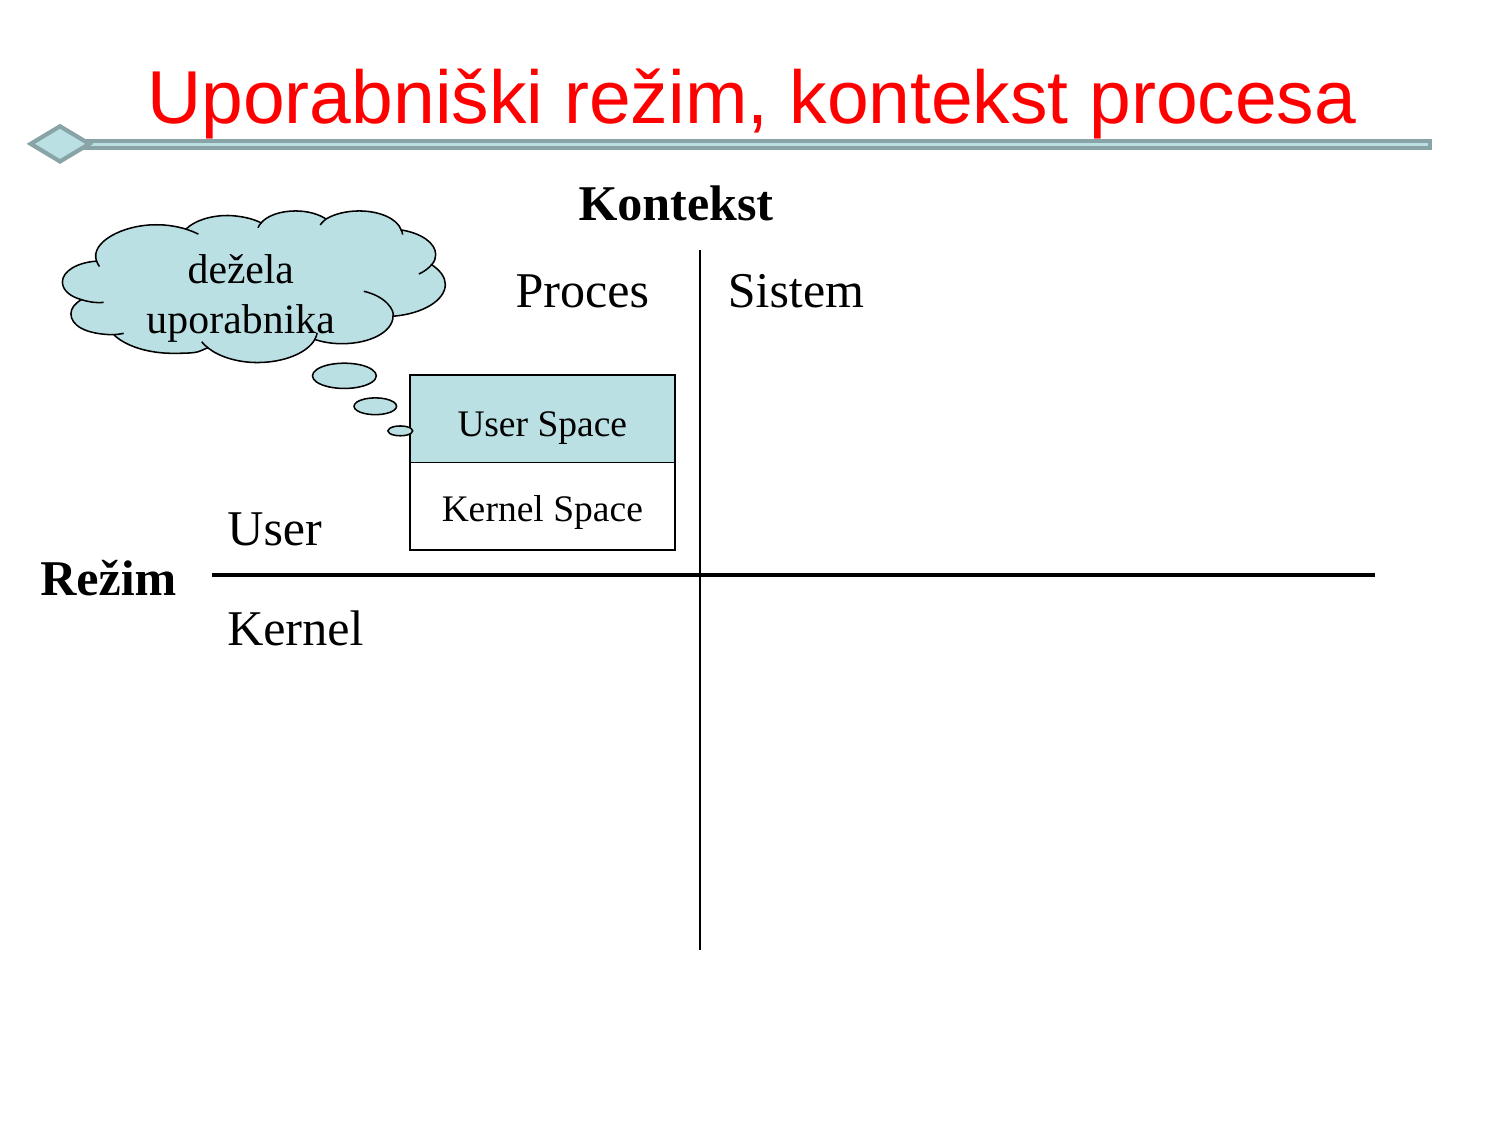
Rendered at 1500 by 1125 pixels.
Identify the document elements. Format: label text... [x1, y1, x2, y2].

text_box dežela uporabnika [354, 397, 397, 415]
text_box User Space [410, 375, 675, 462]
text_box Režim [25, 537, 192, 613]
text_box Kontekst [563, 162, 789, 238]
text_box dežela uporabnika [62, 210, 446, 363]
text_box Proces [500, 249, 665, 326]
text_box dežela uporabnika [312, 363, 377, 389]
text_box Sistem [713, 249, 880, 326]
text_box Kernel [212, 587, 379, 663]
text_box Kernel Space [410, 462, 675, 550]
title Uporabniški režim, kontekst procesa [76, 0, 1427, 188]
text_box User [212, 487, 337, 563]
